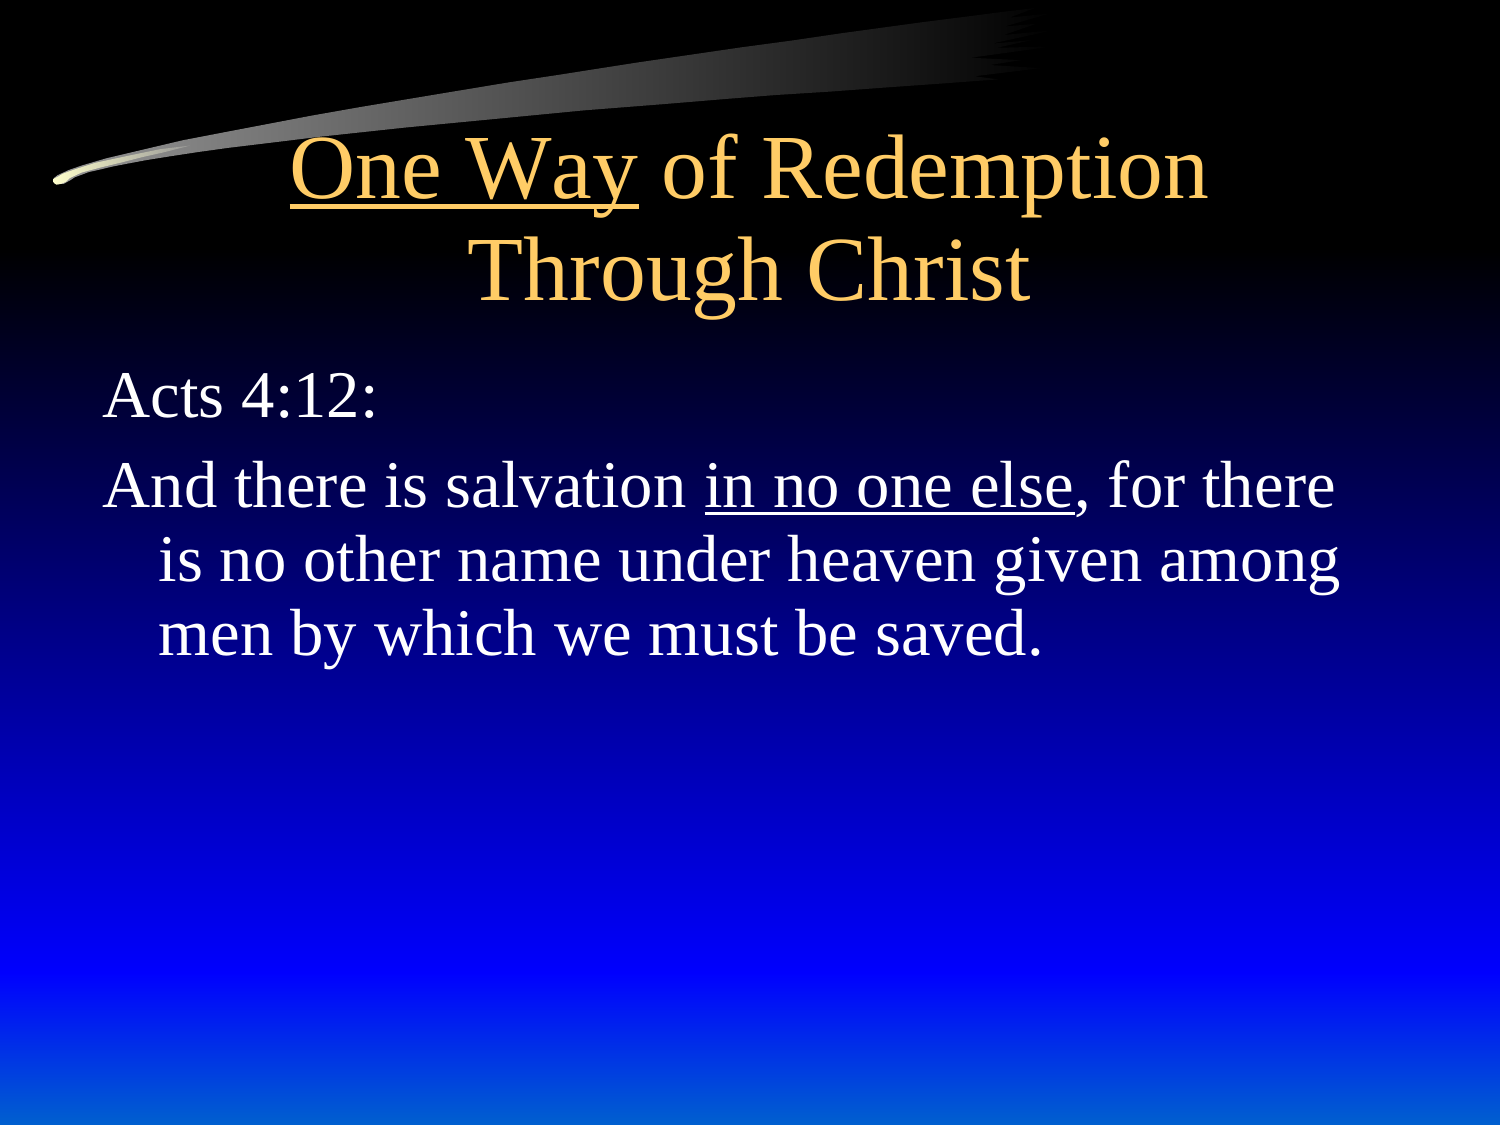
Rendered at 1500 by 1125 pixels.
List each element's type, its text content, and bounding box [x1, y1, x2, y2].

list Acts 4:12: And there is salvation in no one else, for there is no other name under heaven given among men by which we must be saved. [87, 349, 1375, 769]
title One Way of Redemption Through Christ [112, 109, 1388, 328]
